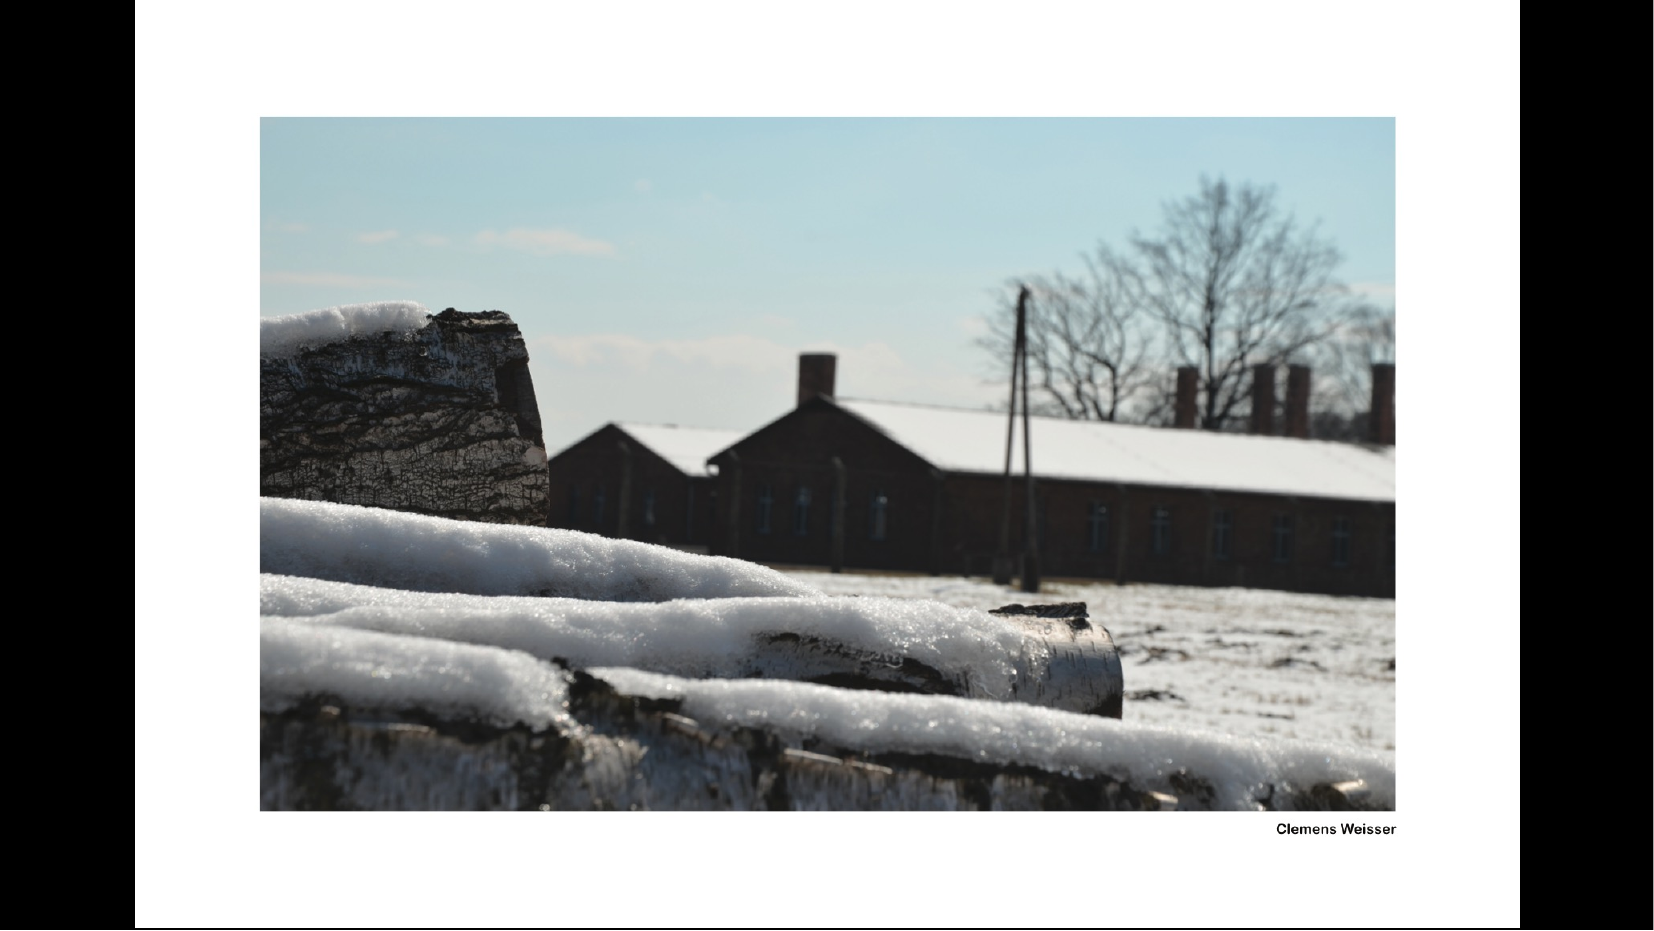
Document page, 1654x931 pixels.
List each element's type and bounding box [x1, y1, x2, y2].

picture [135, 0, 1520, 928]
